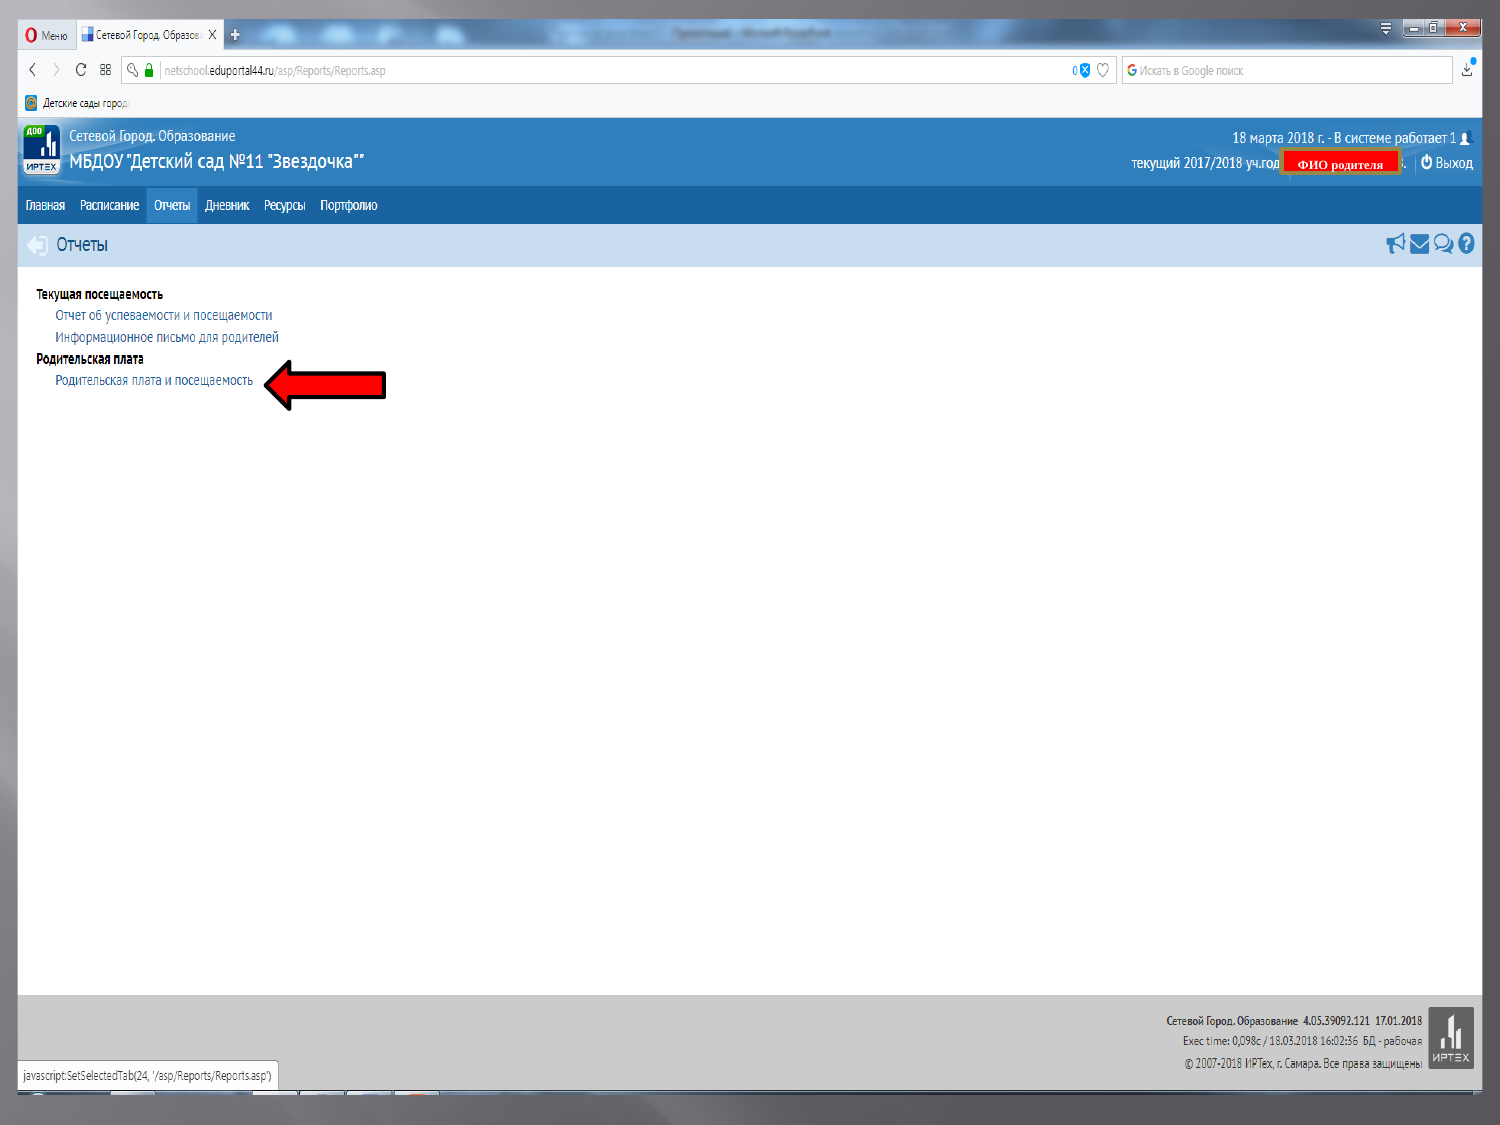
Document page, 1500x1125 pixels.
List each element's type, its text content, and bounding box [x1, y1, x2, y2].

text_box [265, 361, 384, 409]
picture [17, 19, 1483, 1095]
text_box ФИО родителя [1282, 149, 1400, 173]
